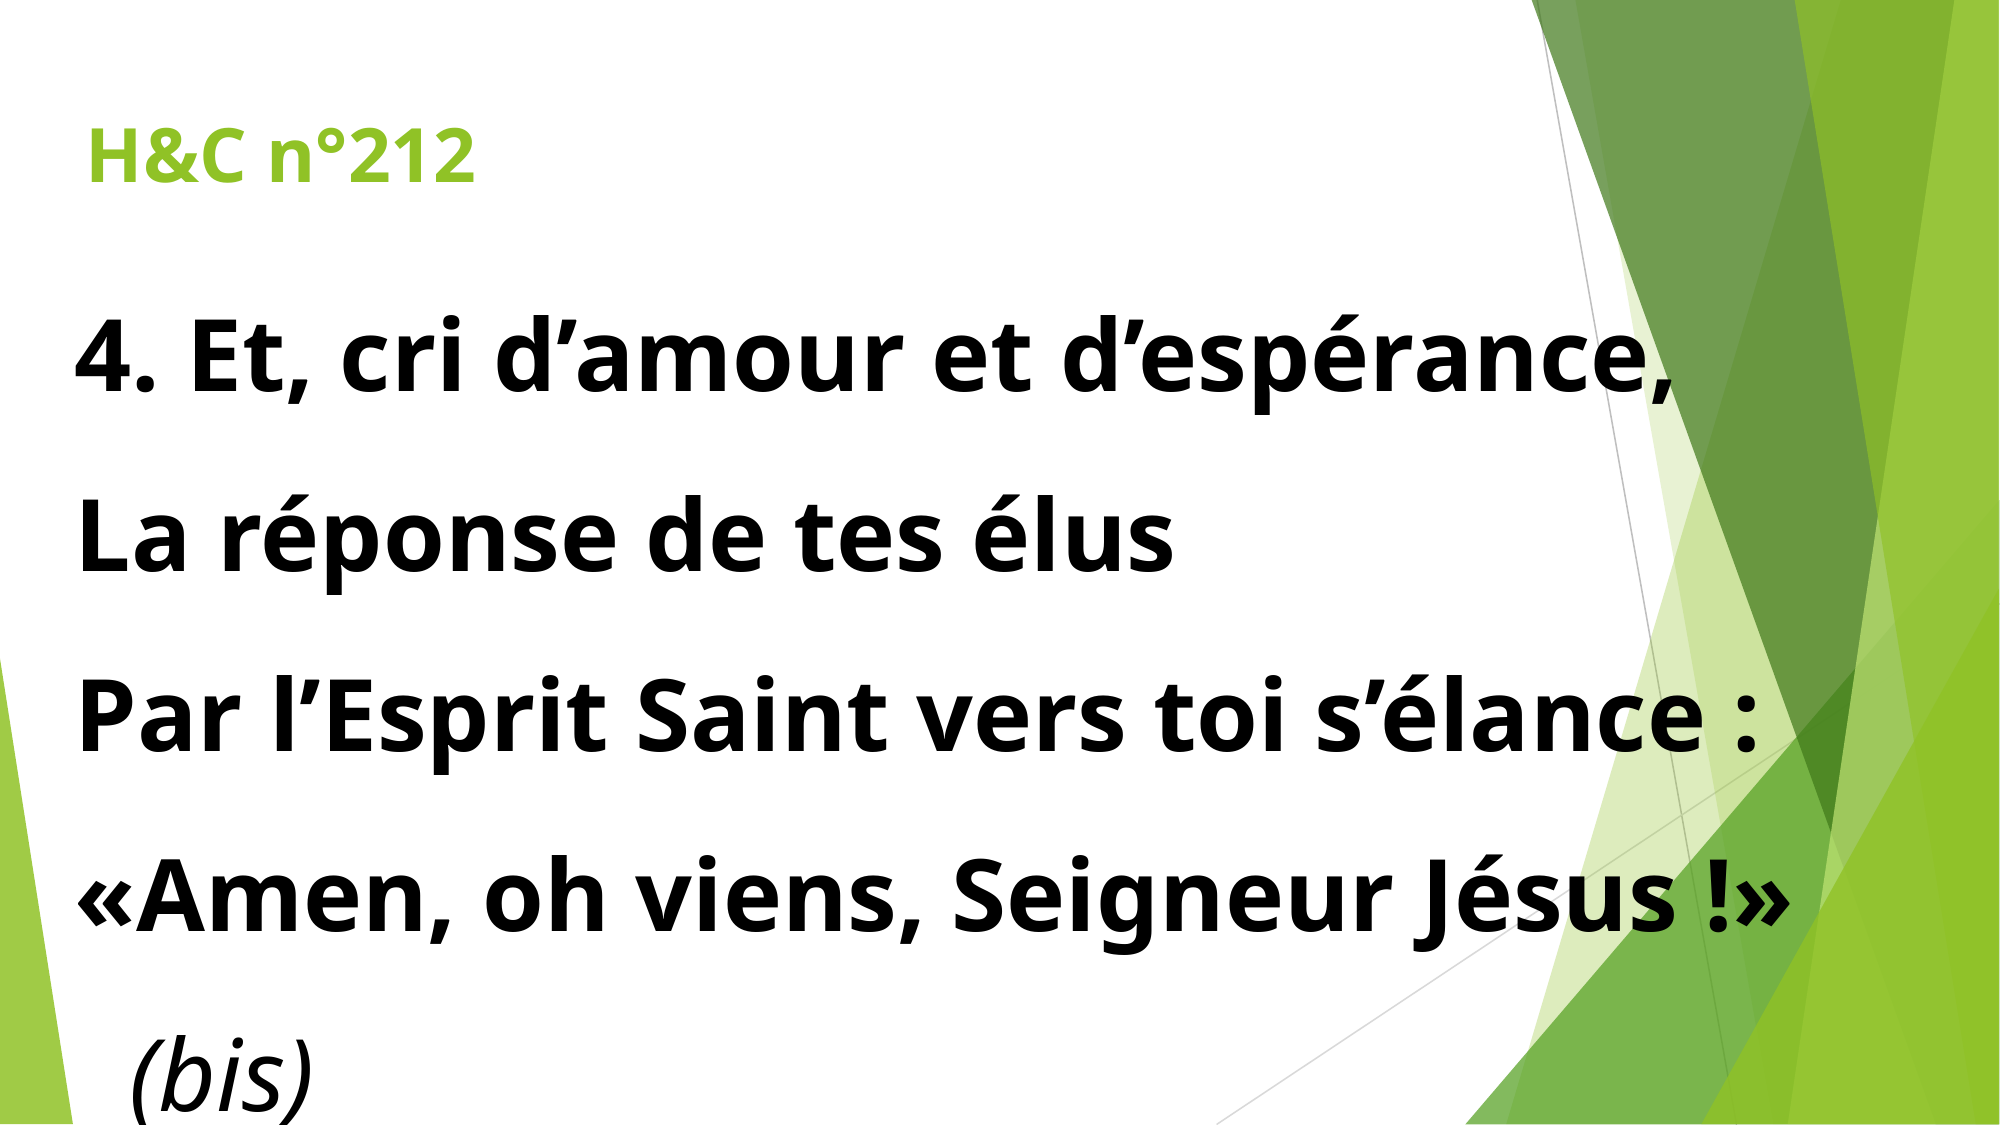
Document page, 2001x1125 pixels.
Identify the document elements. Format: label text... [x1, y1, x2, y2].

text_box H&C n°212 [70, 99, 1522, 224]
text_box 4. Et, cri d’amour et d’espérance, La réponse de tes élus Par l’Esprit Saint vers toi s’élance : «Amen, oh viens, Seigneur Jésus !» (bis) [59, 224, 2001, 1063]
